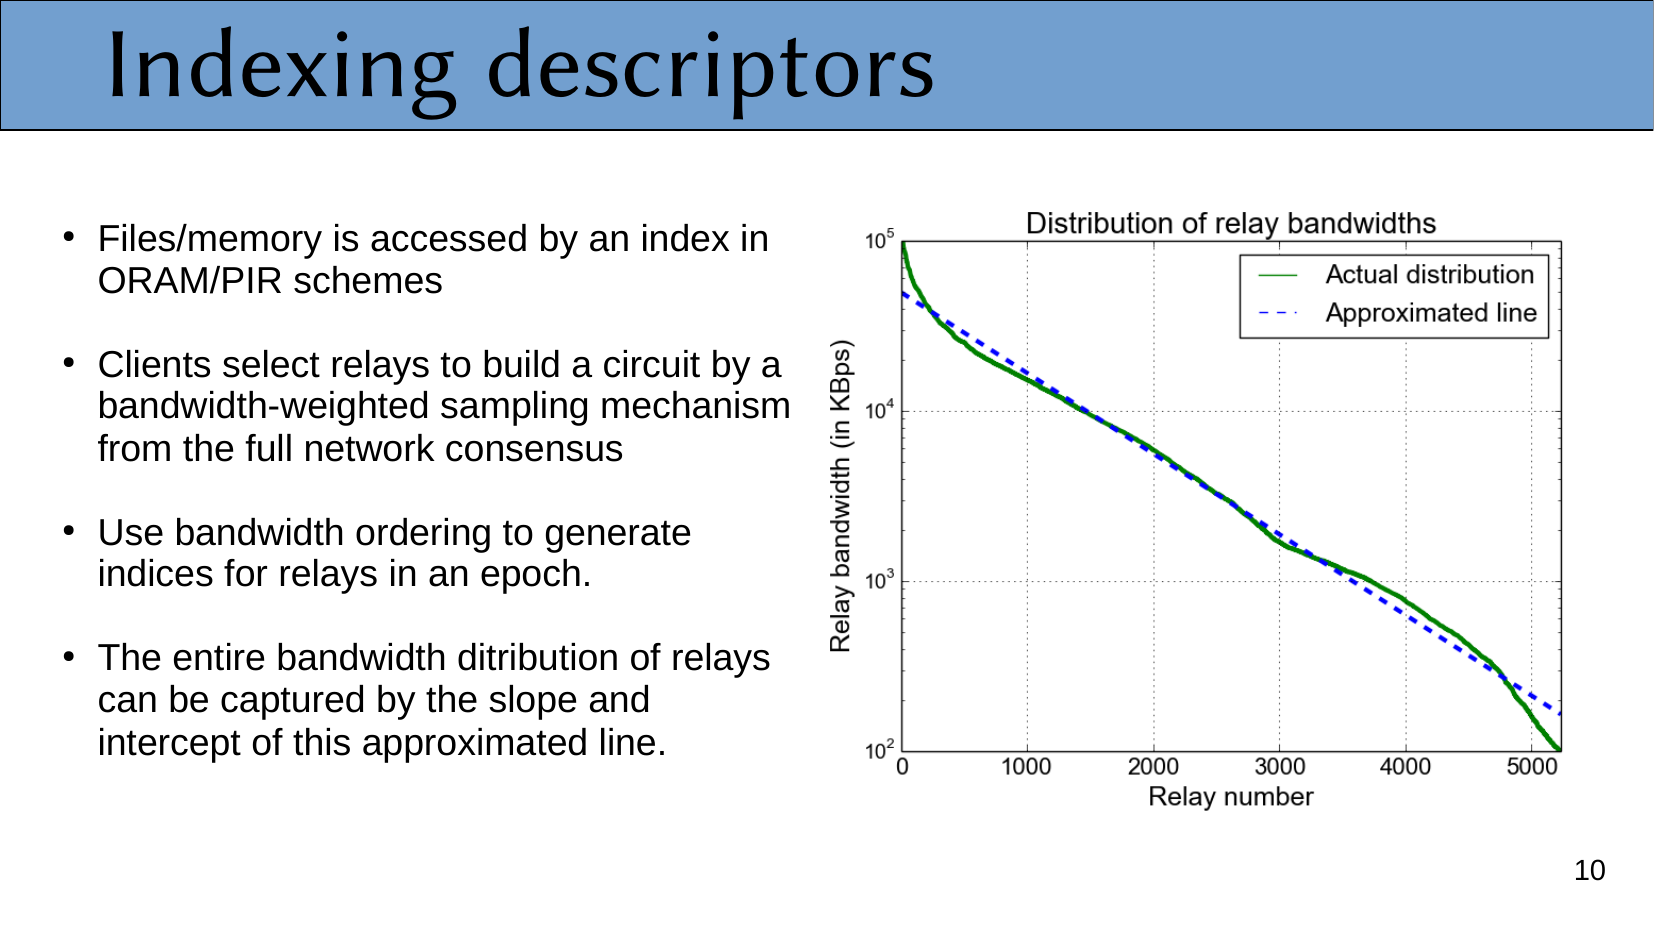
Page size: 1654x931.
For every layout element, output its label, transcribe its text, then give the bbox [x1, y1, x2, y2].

text_box Files/memory is accessed by an index in ORAM/PIR schemes Clients select relays to build a circuit by a bandwidth-weighted sampling mechanism from the full network consensus Use bandwidth ordering to generate indices for relays in an epoch. The entire bandwidth ditribution of relays can be captured by the slope and intercept of this approximated line. [47, 209, 795, 813]
text_box Indexing descriptors [88, 0, 1512, 131]
picture [795, 177, 1646, 816]
text_box [1512, 0, 1654, 130]
text_box 10 [1559, 846, 1642, 928]
text_box [0, 0, 88, 130]
